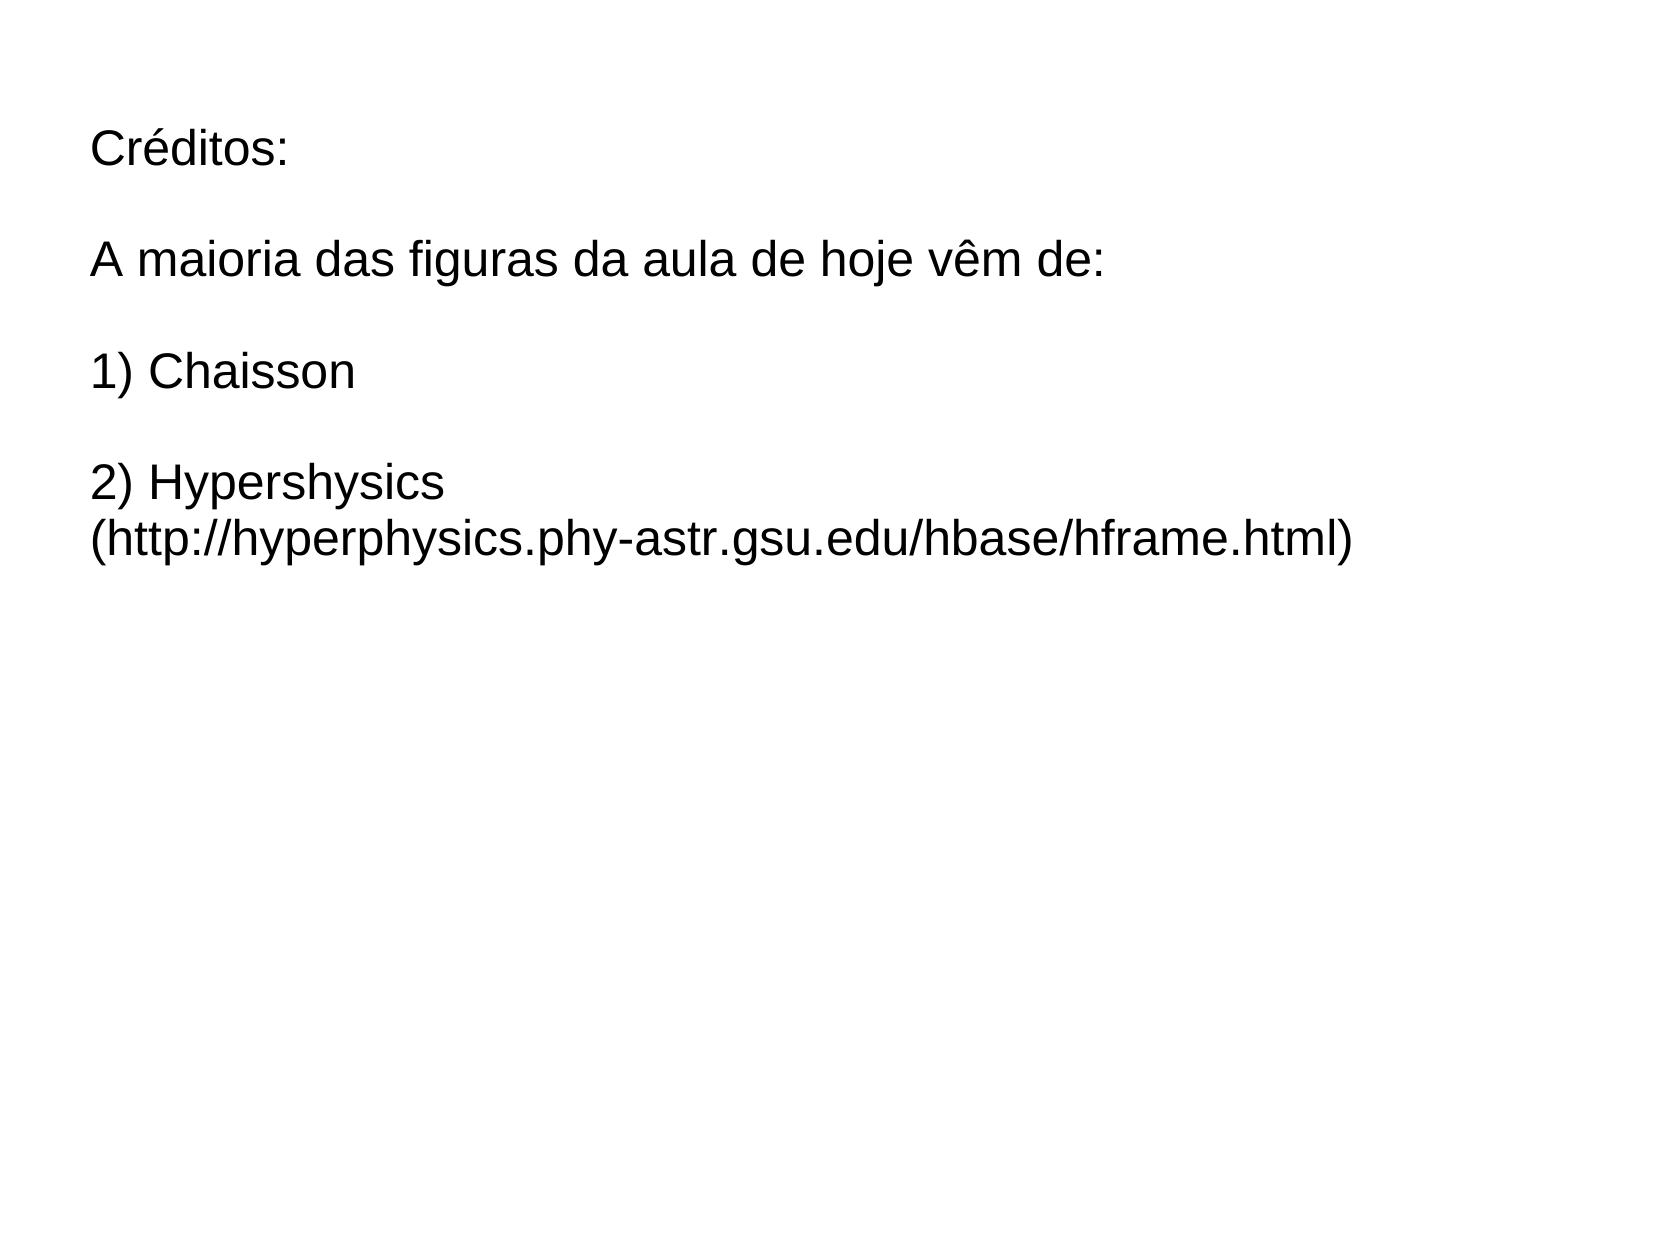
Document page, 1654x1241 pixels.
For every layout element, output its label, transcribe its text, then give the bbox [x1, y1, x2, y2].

text_box Créditos: A maioria das figuras da aula de hoje vêm de: 1) Chaisson 2) Hypershysics (http://hyperphysics.phy-astr.gsu.edu/hbase/hframe.html) [75, 112, 1576, 574]
